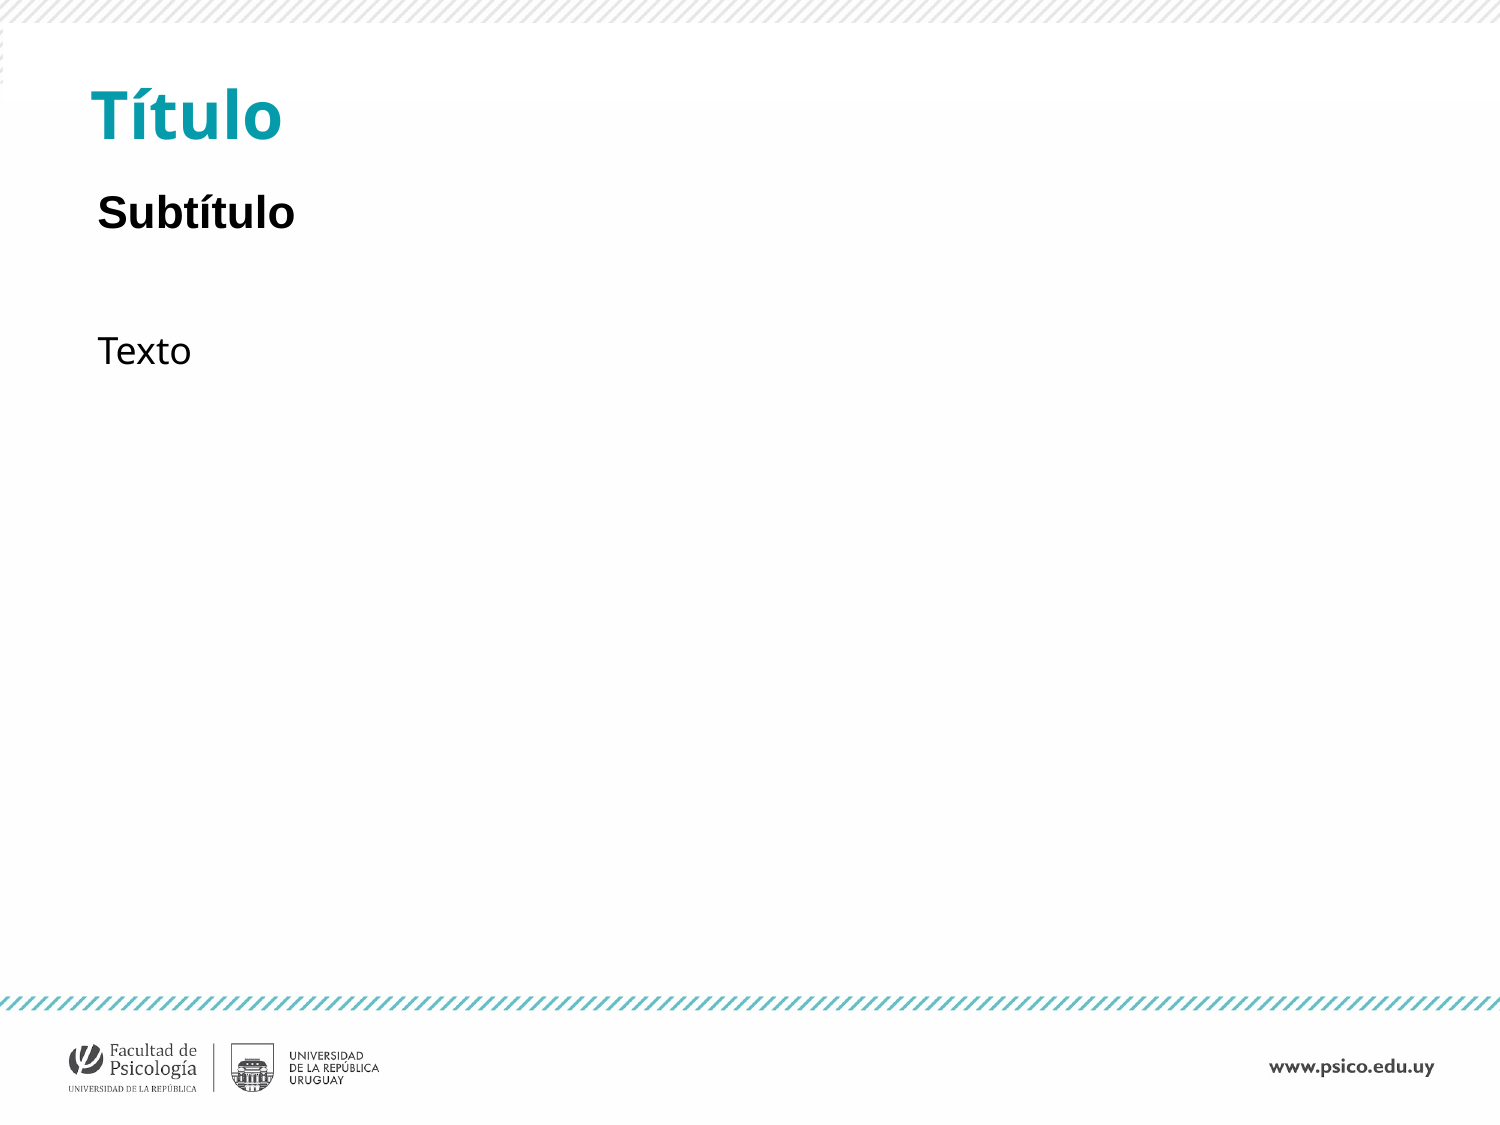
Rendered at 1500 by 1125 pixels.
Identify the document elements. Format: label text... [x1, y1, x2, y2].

text_box Subtítulo [82, 175, 792, 242]
picture [0, 0, 1500, 1125]
text_box Título [75, 65, 993, 166]
text_box Texto [82, 319, 1394, 378]
